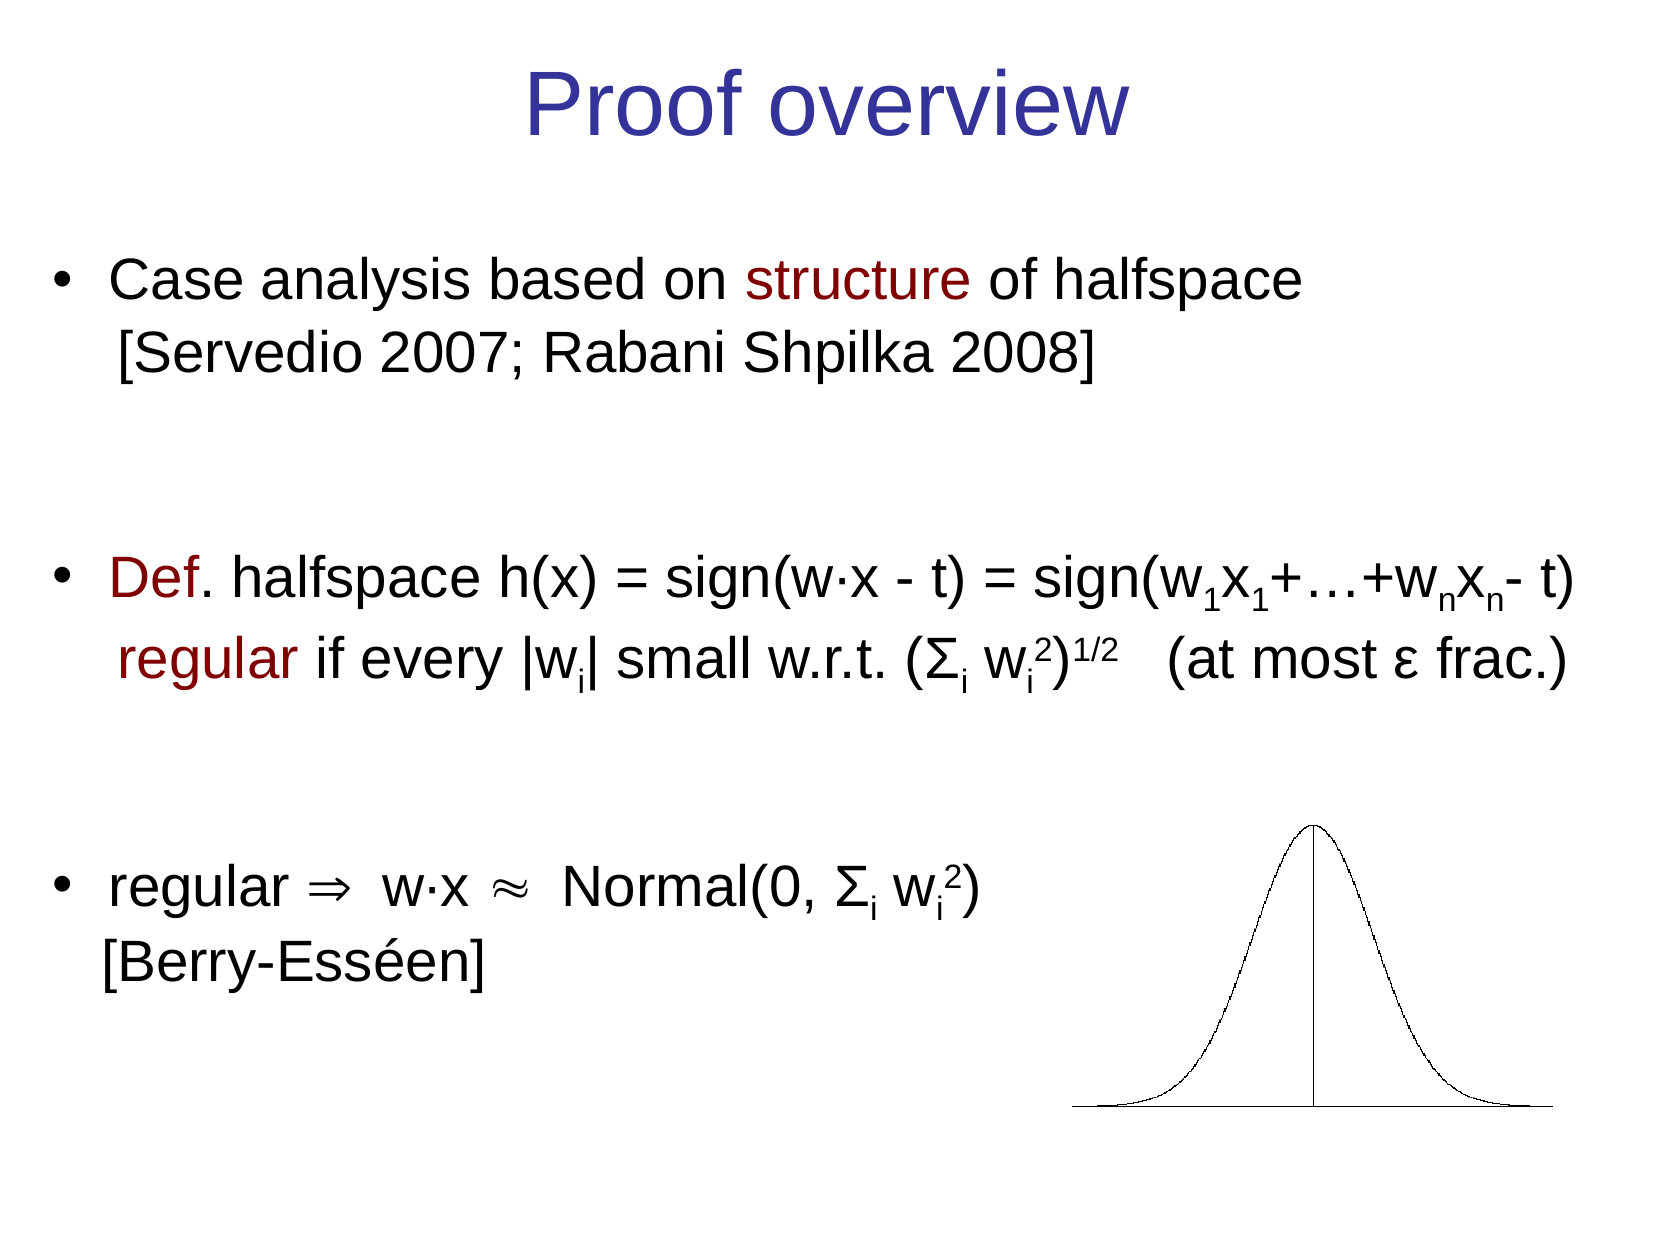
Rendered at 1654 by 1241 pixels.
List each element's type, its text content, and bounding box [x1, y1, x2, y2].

title Proof overview [82, 0, 1571, 165]
list Case analysis based on structure of halfspace [Servedio 2007; Rabani Shpilka 2008] Def. halfspace h(x) = sign(w∙x - t) = sign(w1x1+…+wnxn- t) regular if every |wi| small w.r.t. (Σi wi2)1/2 (at most ε frac.) regular  w∙x  Normal(0, Σi wi2) [Berry-Esséen] [37, 165, 1599, 1199]
picture [991, 824, 1654, 1163]
